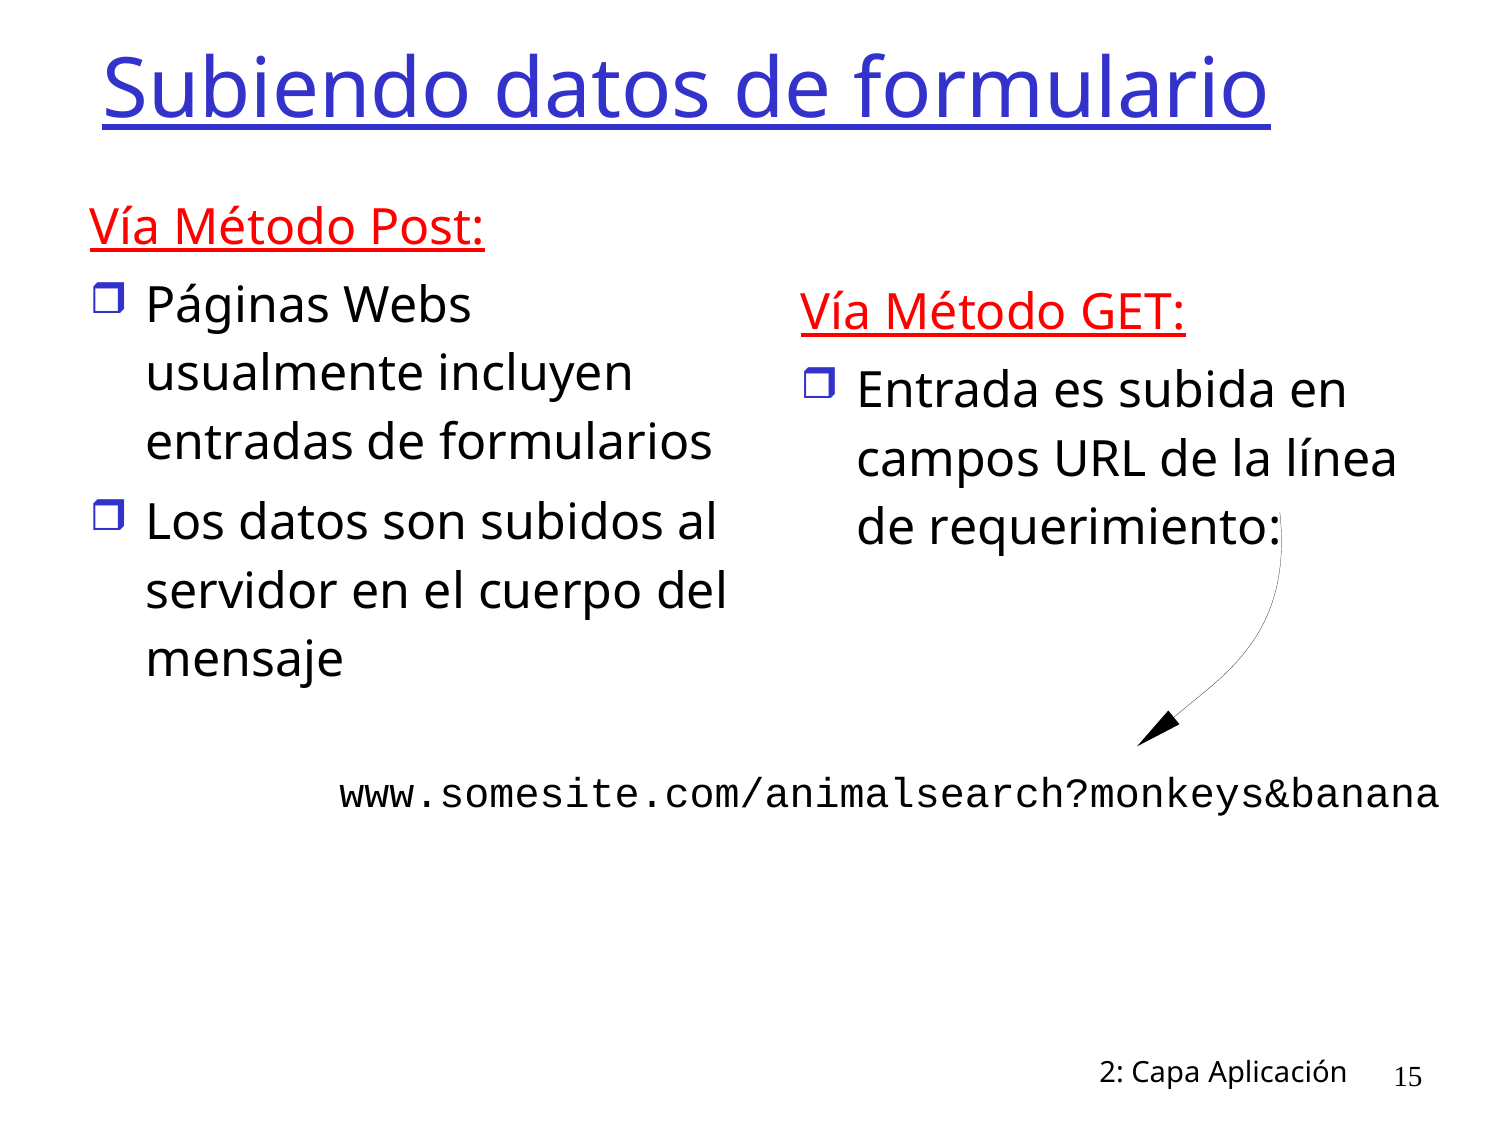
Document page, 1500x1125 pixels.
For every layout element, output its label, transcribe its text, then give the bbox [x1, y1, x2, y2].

list Vía Método Post: Páginas Webs usualmente incluyen entradas de formularios Los datos son subidos al servidor en el cuerpo del mensaje [75, 187, 753, 1066]
text_box www.somesite.com/animalsearch?monkeys&banana [324, 763, 1455, 826]
list Vía Método GET: Entrada es subida en campos URL de la línea de requerimiento: [785, 272, 1464, 570]
title Subiendo datos de formulario [87, 15, 1463, 158]
